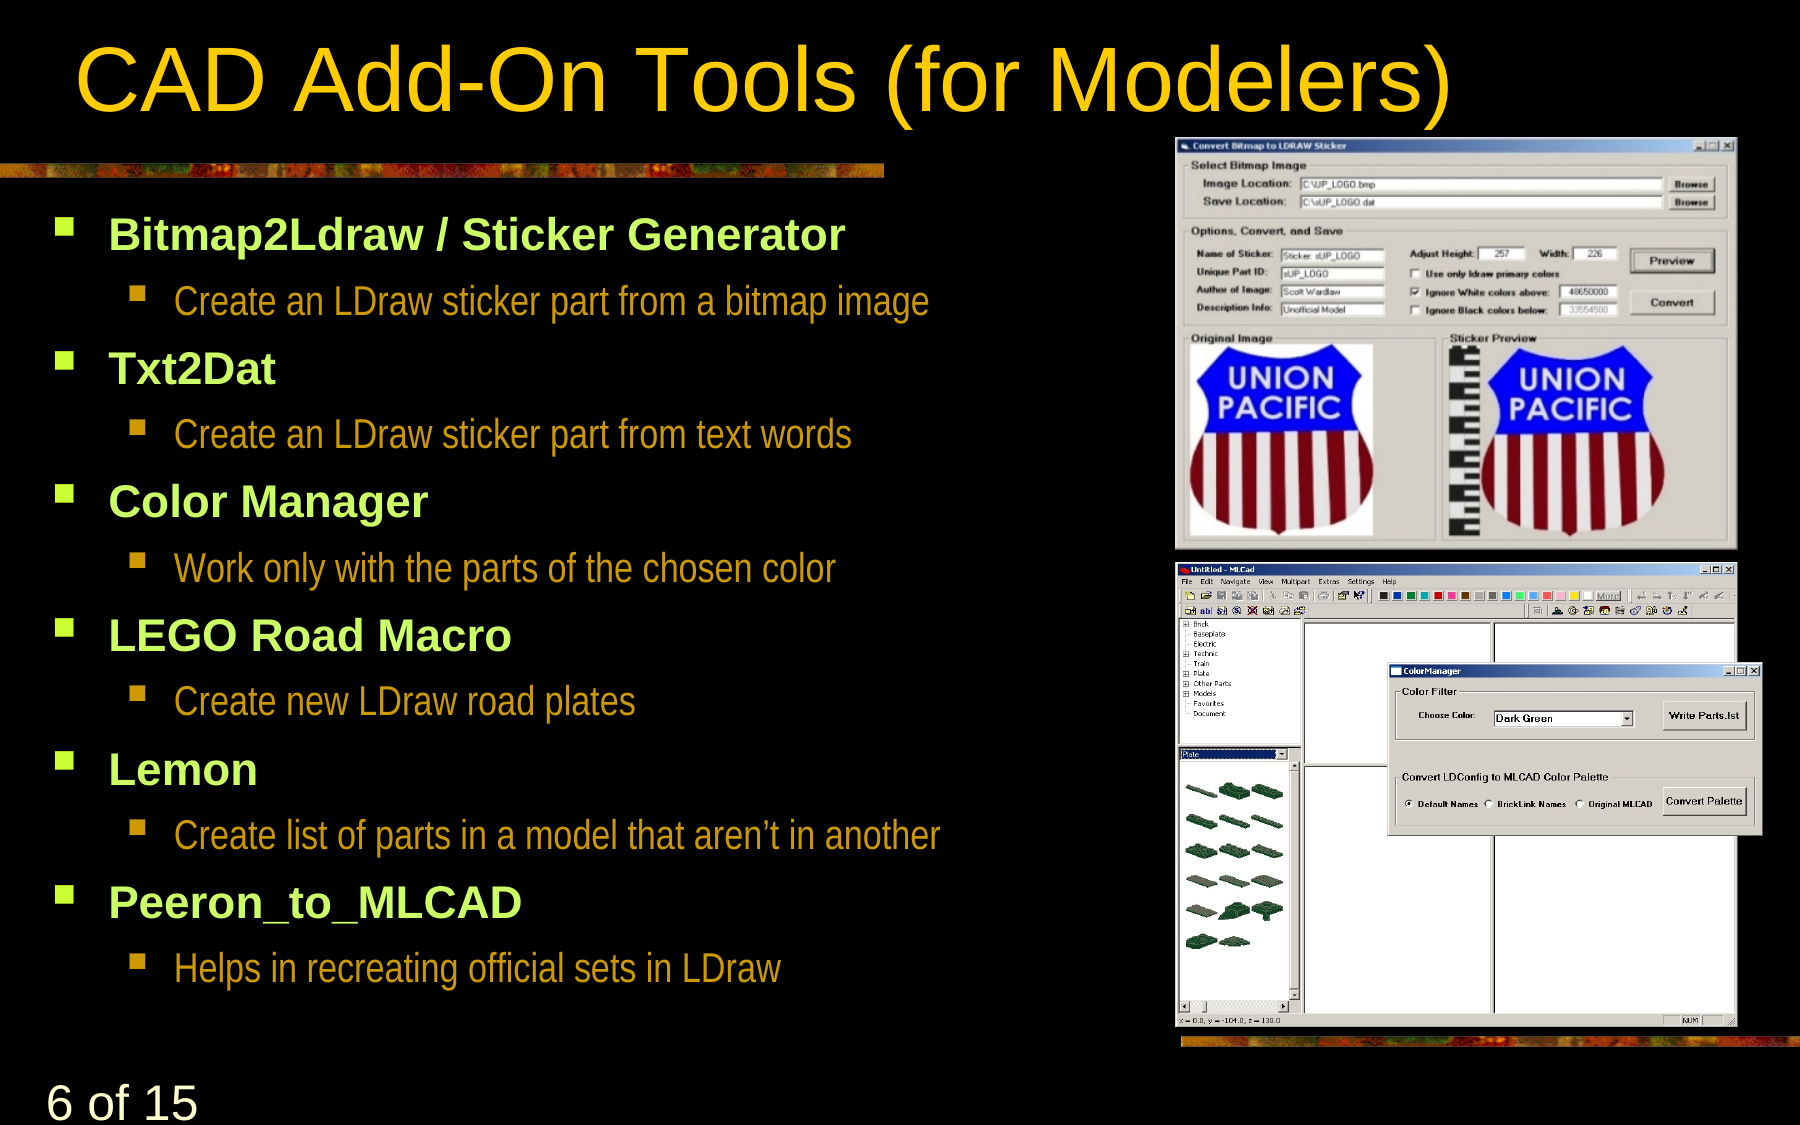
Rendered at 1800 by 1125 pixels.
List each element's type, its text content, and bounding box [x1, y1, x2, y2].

title CAD Add-On Tools (for Modelers) [59, 12, 1761, 138]
picture [0, 162, 884, 182]
list Bitmap2Ldraw / Sticker Generator Create an LDraw sticker part from a bitmap image Txt2Dat Create an LDraw sticker part from text words Color Manager Work only with the parts of the chosen color LEGO Road Macro Create new LDraw road plates Lemon Create list of parts in a model that aren’t in another Peeron_to_MLCAD Helps in recreating official sets in LDraw [37, 212, 963, 1026]
picture [1175, 137, 1738, 550]
picture [1181, 1035, 1800, 1050]
picture [1175, 562, 1763, 1027]
